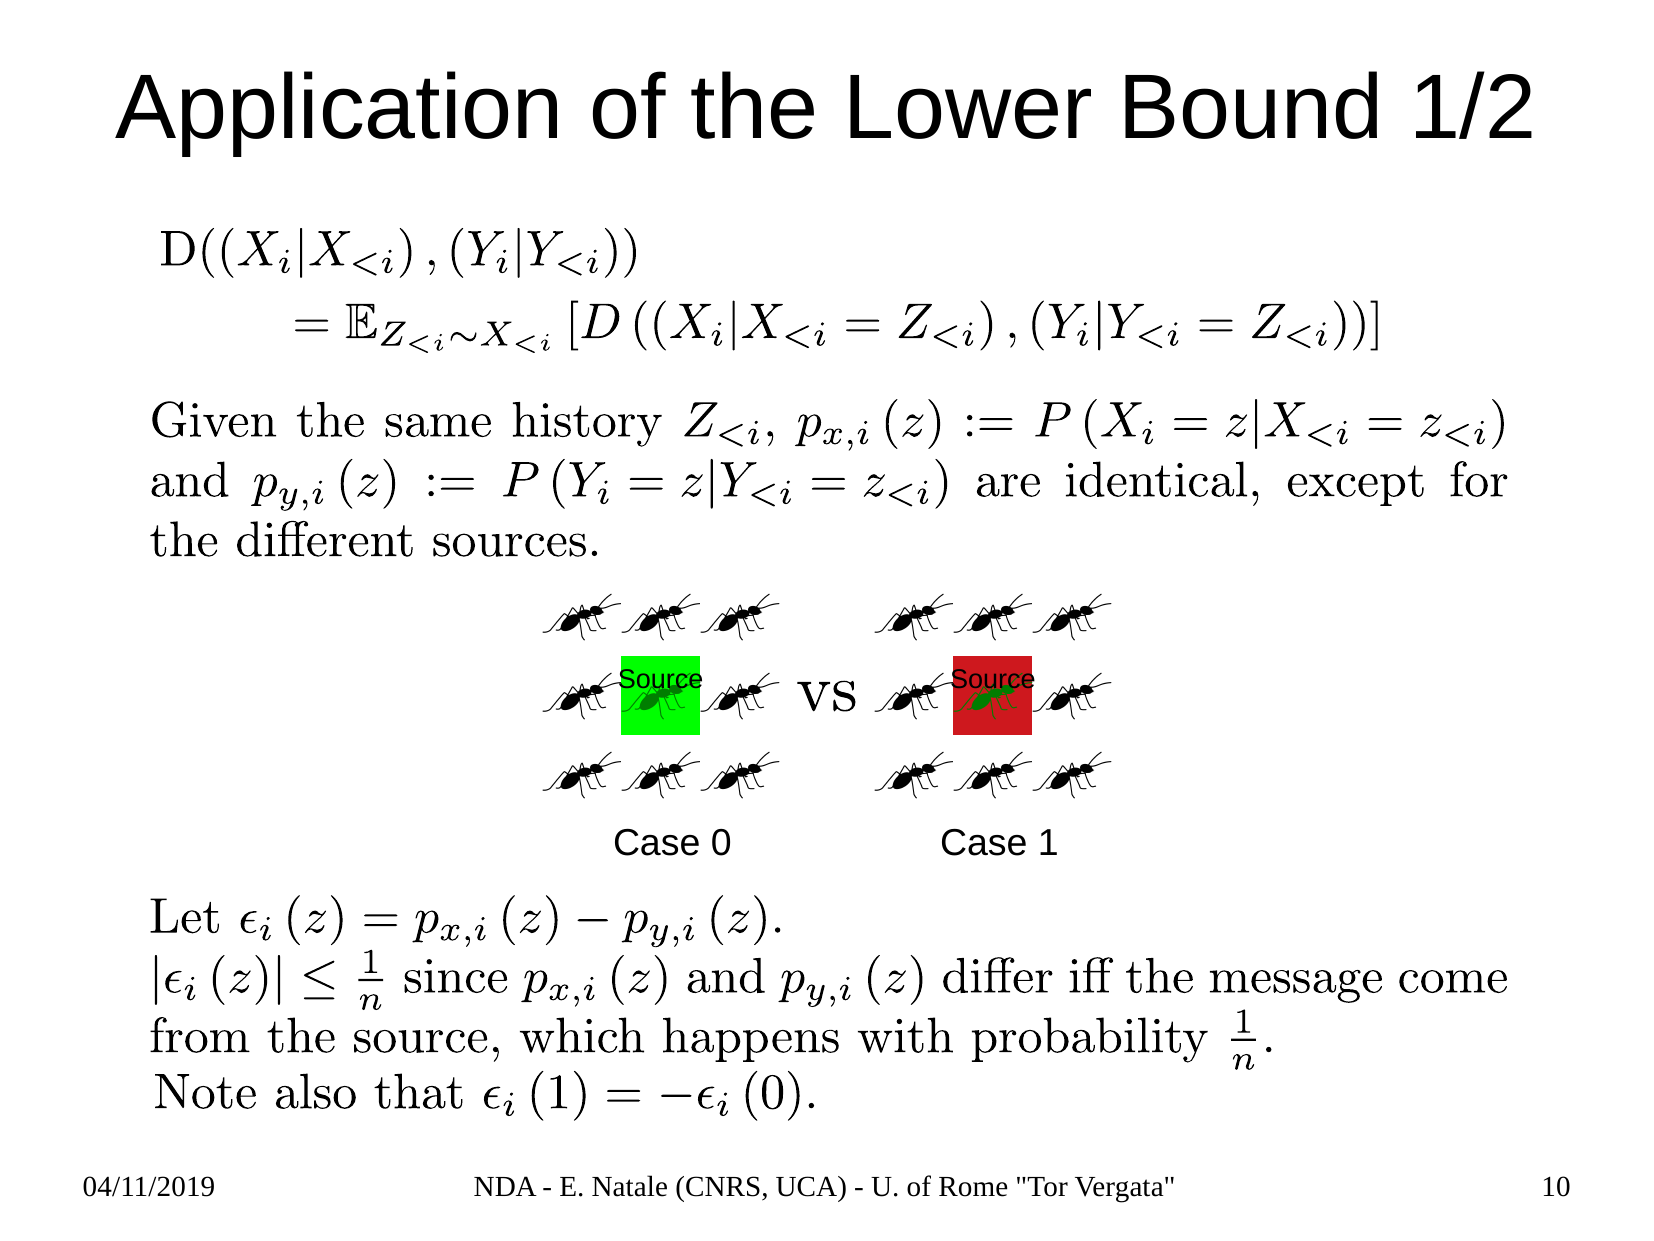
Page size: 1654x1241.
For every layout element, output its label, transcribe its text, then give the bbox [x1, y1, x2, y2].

text_box [150, 895, 1507, 1070]
text_box [797, 680, 856, 712]
text_box Case 1 [925, 814, 1082, 872]
text_box [150, 399, 1508, 557]
text_box [155, 1070, 815, 1121]
text_box Case 0 [598, 814, 753, 872]
text_box [161, 227, 636, 278]
picture [542, 577, 780, 815]
title Application of the Lower Bound 1/2 [82, 49, 1571, 165]
picture [874, 577, 1112, 815]
text_box [294, 300, 1378, 353]
